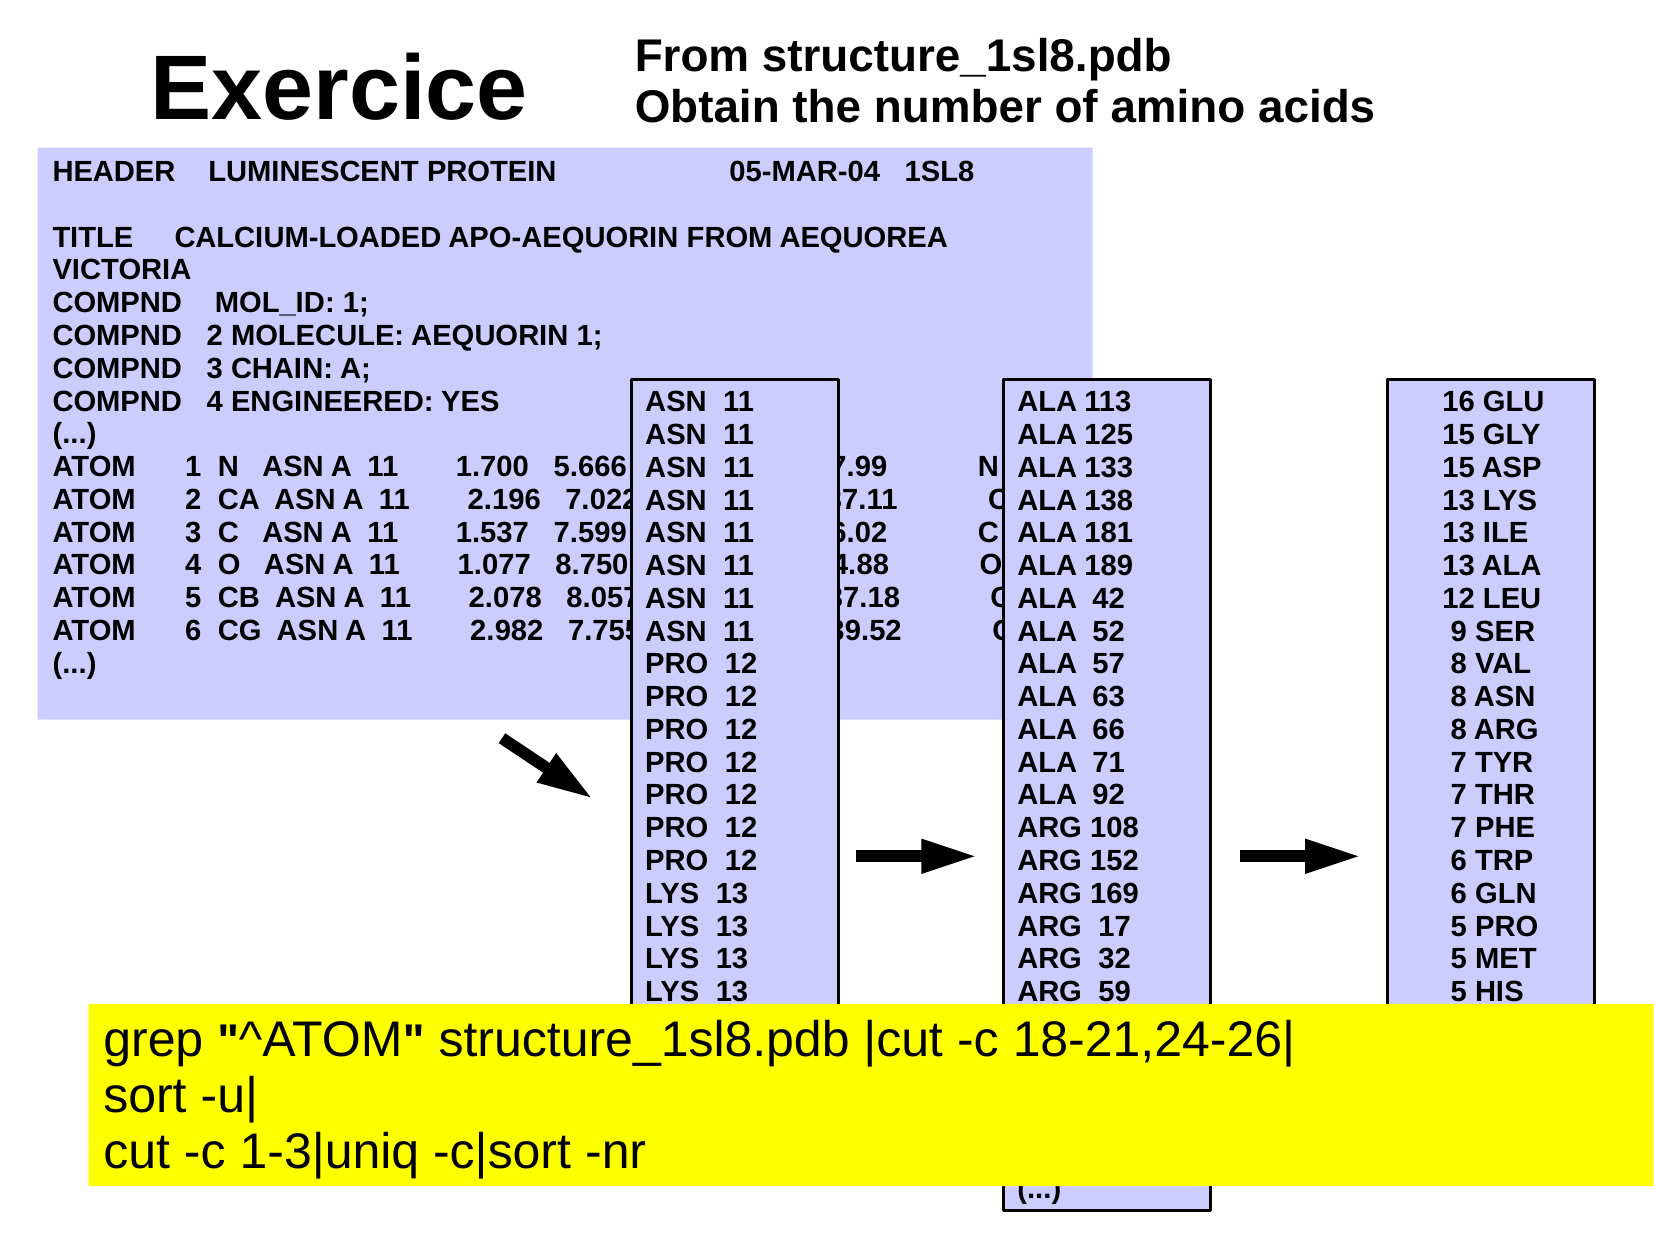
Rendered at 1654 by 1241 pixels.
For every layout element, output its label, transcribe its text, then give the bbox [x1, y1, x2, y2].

text_box 16 GLU 15 GLY 15 ASP 13 LYS 13 ILE 13 ALA 12 LEU 9 SER 8 VAL 8 ASN 8 ARG 7 TYR 7 THR 7 PHE 6 TRP 6 GLN 5 PRO 5 MET 5 HIS 3 CYS [1387, 379, 1595, 1003]
text_box From structure_1sl8.pdb Obtain the number of amino acids [620, 22, 1536, 140]
text_box ALA 113 ALA 125 ALA 133 ALA 138 ALA 181 ALA 189 ALA 42 ALA 52 ALA 57 ALA 63 ALA 66 ALA 71 ALA 92 ARG 108 ARG 152 ARG 169 ARG 17 ARG 32 ARG 59 ARG 90 ARG 98 ASN 102 ASN 11 ASN 123 (...) [1003, 1187, 1211, 1211]
text_box grep "^ATOM" structure_1sl8.pdb |cut -c 18-21,24-26| sort -u| cut -c 1-3|uniq -c|sort -nr [88, 1003, 1654, 1187]
text_box ASN 11 ASN 11 ASN 11 ASN 11 ASN 11 ASN 11 ASN 11 ASN 11 PRO 12 PRO 12 PRO 12 PRO 12 PRO 12 PRO 12 PRO 12 LYS 13 LYS 13 LYS 13 LYS 13 LYS 13 (...) [631, 379, 839, 1003]
text_box Exercice [29, 29, 650, 147]
text_box HEADER LUMINESCENT PROTEIN 05-MAR-04 1SL8 TITLE CALCIUM-LOADED APO-AEQUORIN FROM AEQUOREA VICTORIA COMPND MOL_ID: 1; COMPND 2 MOLECULE: AEQUORIN 1; COMPND 3 CHAIN: A; COMPND 4 ENGINEERED: YES (...) ATOM 1 N ASN A 11 1.700 5.666 56.904 1.00 37.99 N ATOM 2 CA ASN A 11 2.196 7.022 57.369 1.00 37.11 C ATOM 3 C ASN A 11 1.537 7.599 58.630 1.00 36.02 C ATOM 4 O ASN A 11 1.077 8.750 58.596 1.00 34.88 O ATOM 5 CB ASN A 11 2.078 8.057 56.231 1.00 37.18 C ATOM 6 CG ASN A 11 2.982 7.755 55.070 1.00 39.52 C (...) [37, 147, 1093, 720]
text_box ALA 113 ALA 125 ALA 133 ALA 138 ALA 181 ALA 189 ALA 42 ALA 52 ALA 57 ALA 63 ALA 66 ALA 71 ALA 92 ARG 108 ARG 152 ARG 169 ARG 17 ARG 32 ARG 59 ARG 90 ARG 98 ASN 102 ASN 11 ASN 123 (...) [1003, 379, 1211, 1003]
